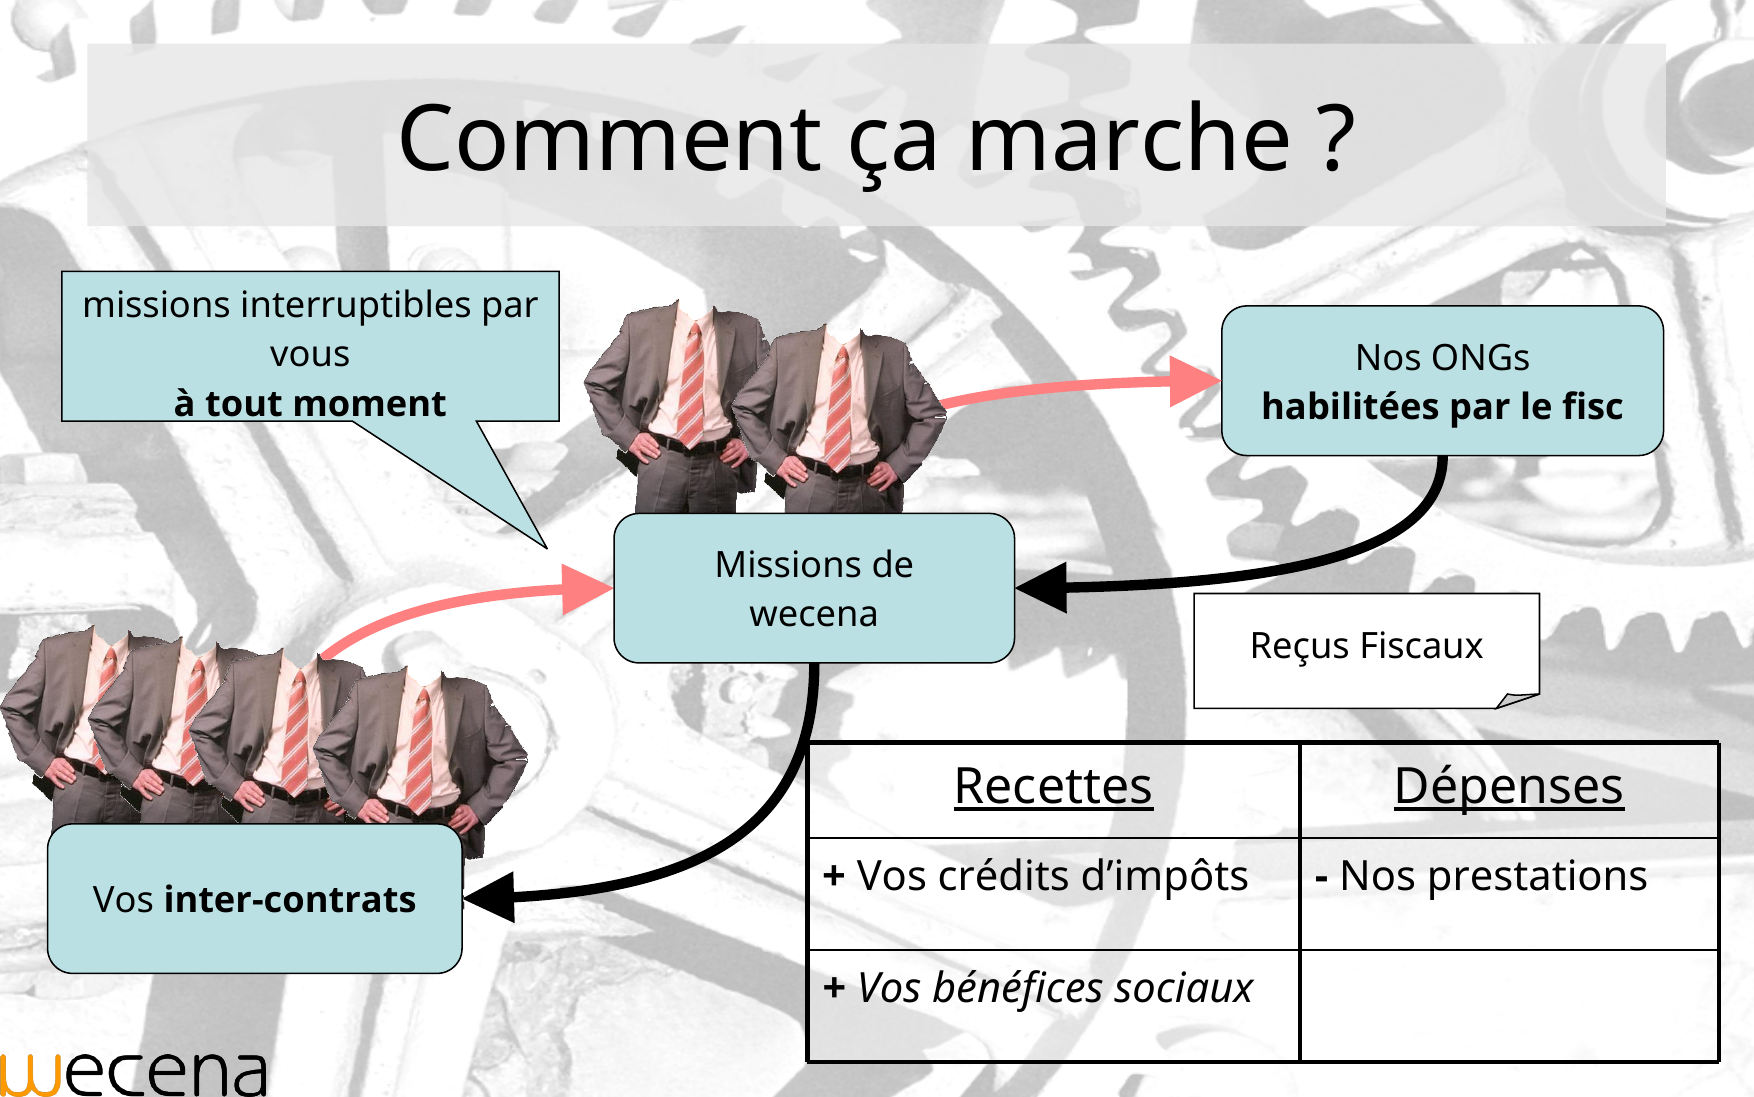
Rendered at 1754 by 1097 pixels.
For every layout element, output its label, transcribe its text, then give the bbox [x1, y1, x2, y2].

text_box Dépenses [1302, 745, 1717, 837]
text_box - Nos prestations [1302, 839, 1717, 949]
text_box + Vos crédits d’impôts [810, 839, 1298, 949]
text_box [1302, 951, 1717, 1060]
text_box Vos inter-contrats [47, 823, 463, 974]
text_box Nos ONGs habilitées par le fisc [1221, 305, 1664, 456]
text_box Reçus Fiscaux [1194, 593, 1540, 709]
text_box missions interruptibles par vous à tout moment [61, 271, 560, 549]
picture [0, 0, 1754, 1097]
title Comment ça marche ? [87, 43, 1666, 227]
text_box Missions de wecena [614, 513, 1015, 663]
text_box Recettes [810, 745, 1298, 837]
text_box + Vos bénéfices sociaux [810, 951, 1298, 1060]
